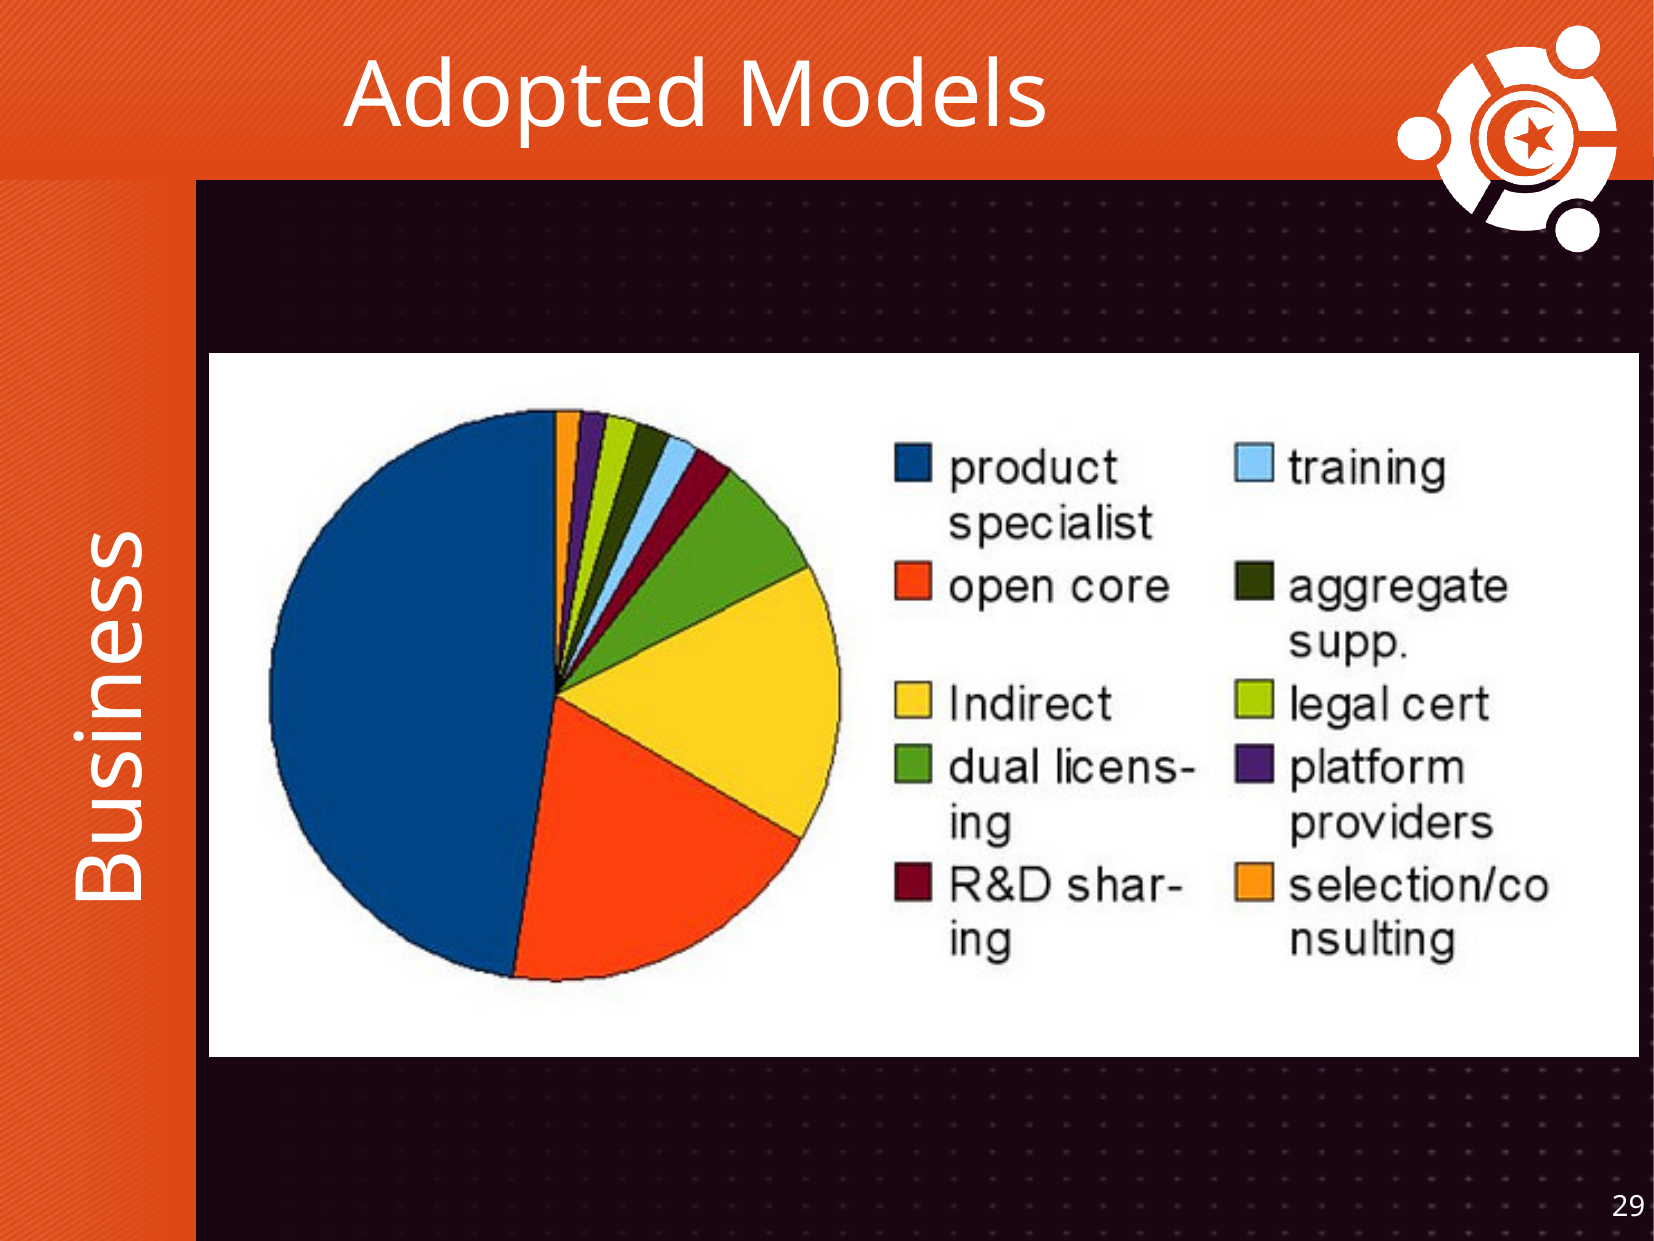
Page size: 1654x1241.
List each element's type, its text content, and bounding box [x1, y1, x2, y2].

title Adopted Models [0, 2, 1394, 181]
title Business [17, 210, 196, 1229]
picture [0, 0, 1654, 1241]
